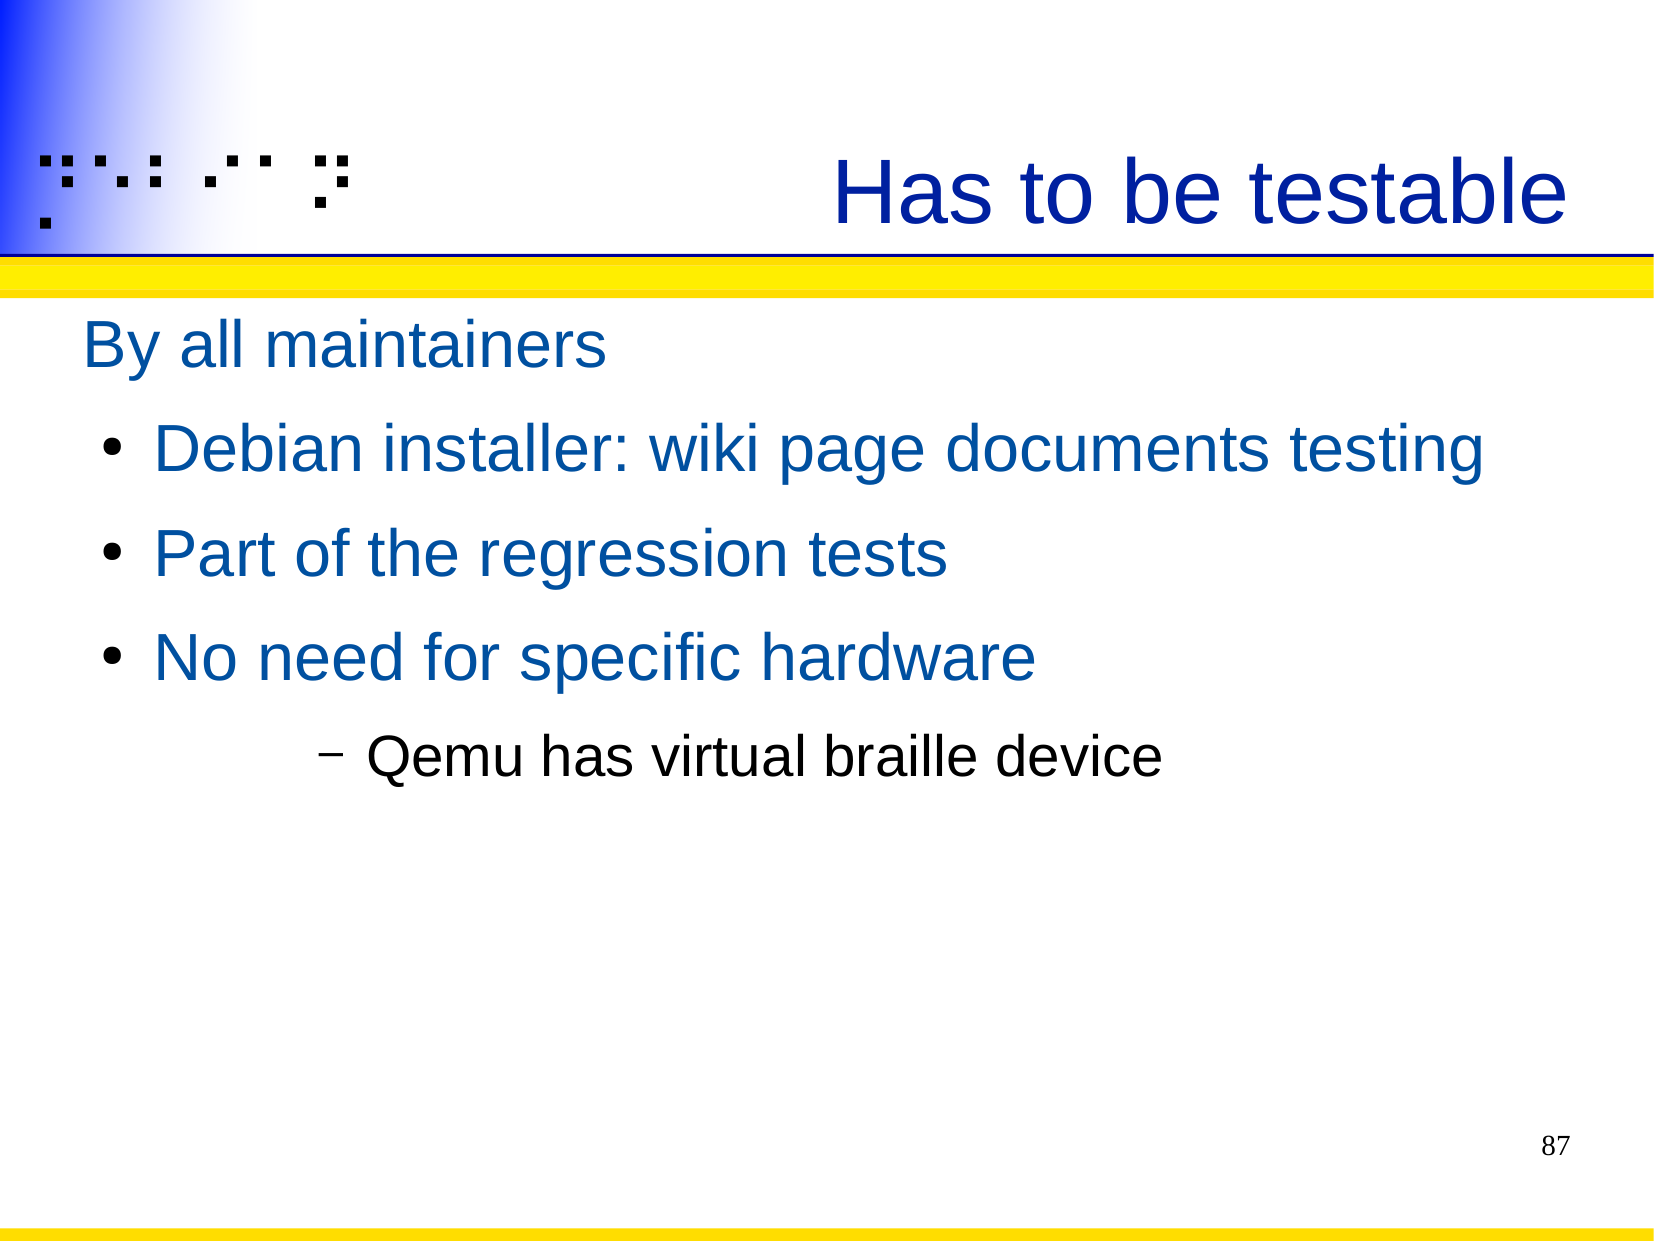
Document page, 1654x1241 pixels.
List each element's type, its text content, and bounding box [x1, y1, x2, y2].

list By all maintainers Debian installer: wiki page documents testing Part of the regression tests No need for specific hardware Qemu has virtual braille device [82, 307, 1571, 1126]
title Has to be testable [372, 126, 1571, 257]
